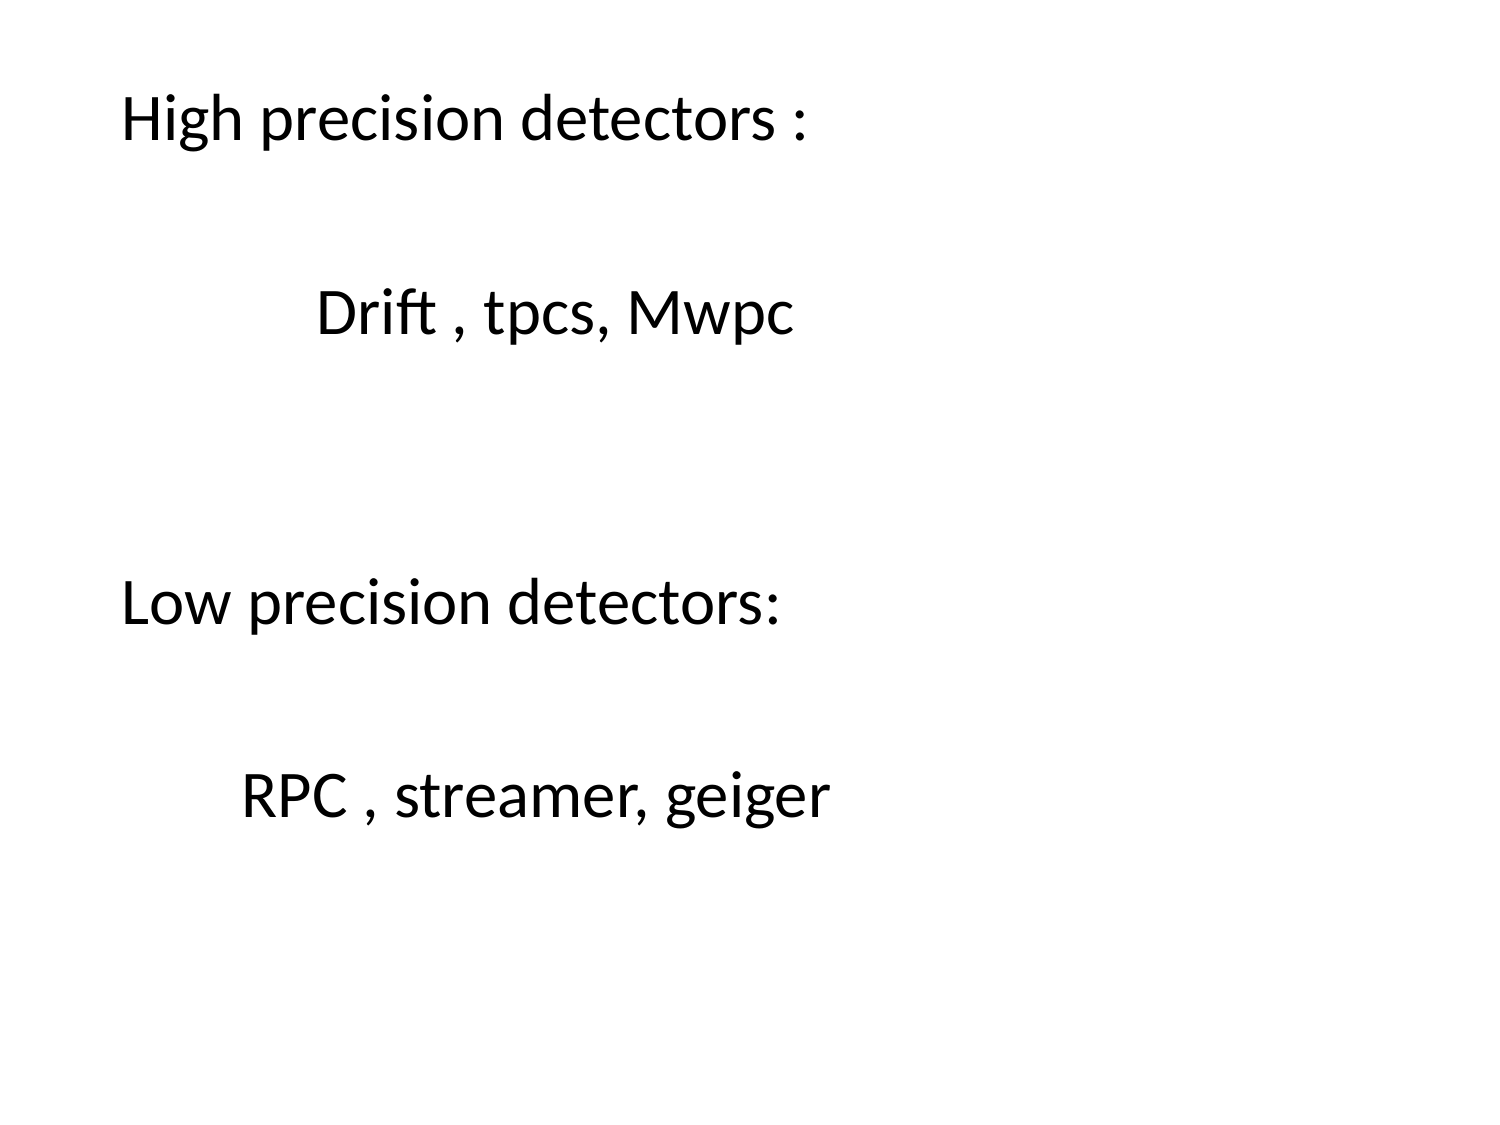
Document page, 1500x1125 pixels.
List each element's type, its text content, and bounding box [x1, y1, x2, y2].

list High precision detectors : Drift , tpcs, Mwpc Low precision detectors: RPC , streamer, geiger [76, 66, 1426, 1005]
